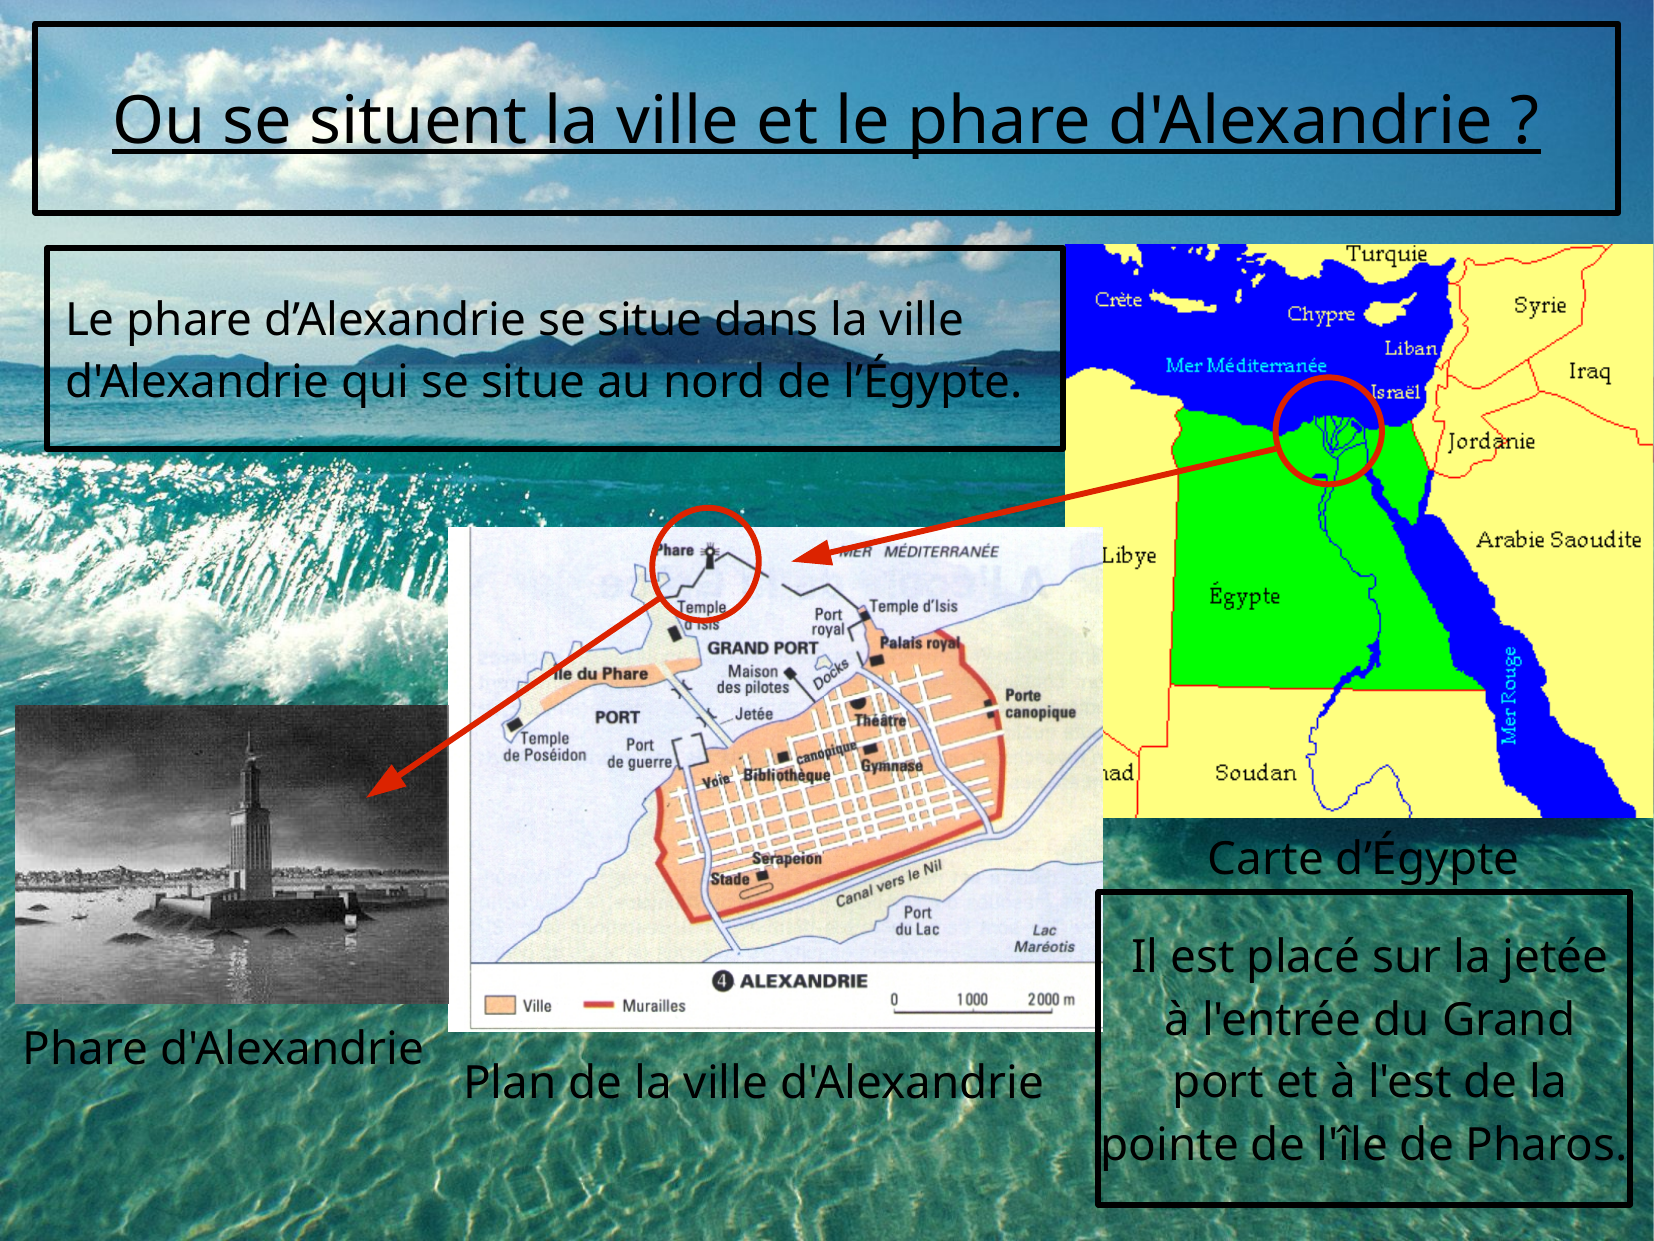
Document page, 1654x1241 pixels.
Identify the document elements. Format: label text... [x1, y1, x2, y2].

text_box Le phare d’Alexandrie se situe dans la ville d'Alexandrie qui se situe au nord de l’Égypte. [47, 248, 1063, 449]
picture [0, 0, 1654, 1241]
text_box Plan de la ville d'Alexandrie [448, 1041, 1080, 1121]
text_box Il est placé sur la jetée à l'entrée du Grand port et à l'est de la pointe de l'île de Pharos. [1098, 892, 1630, 1205]
text_box Carte d’Égypte [1181, 817, 1541, 892]
text_box Phare d'Alexandrie [8, 1007, 449, 1087]
text_box Ou se situent la ville et le phare d'Alexandrie ? [35, 23, 1619, 213]
